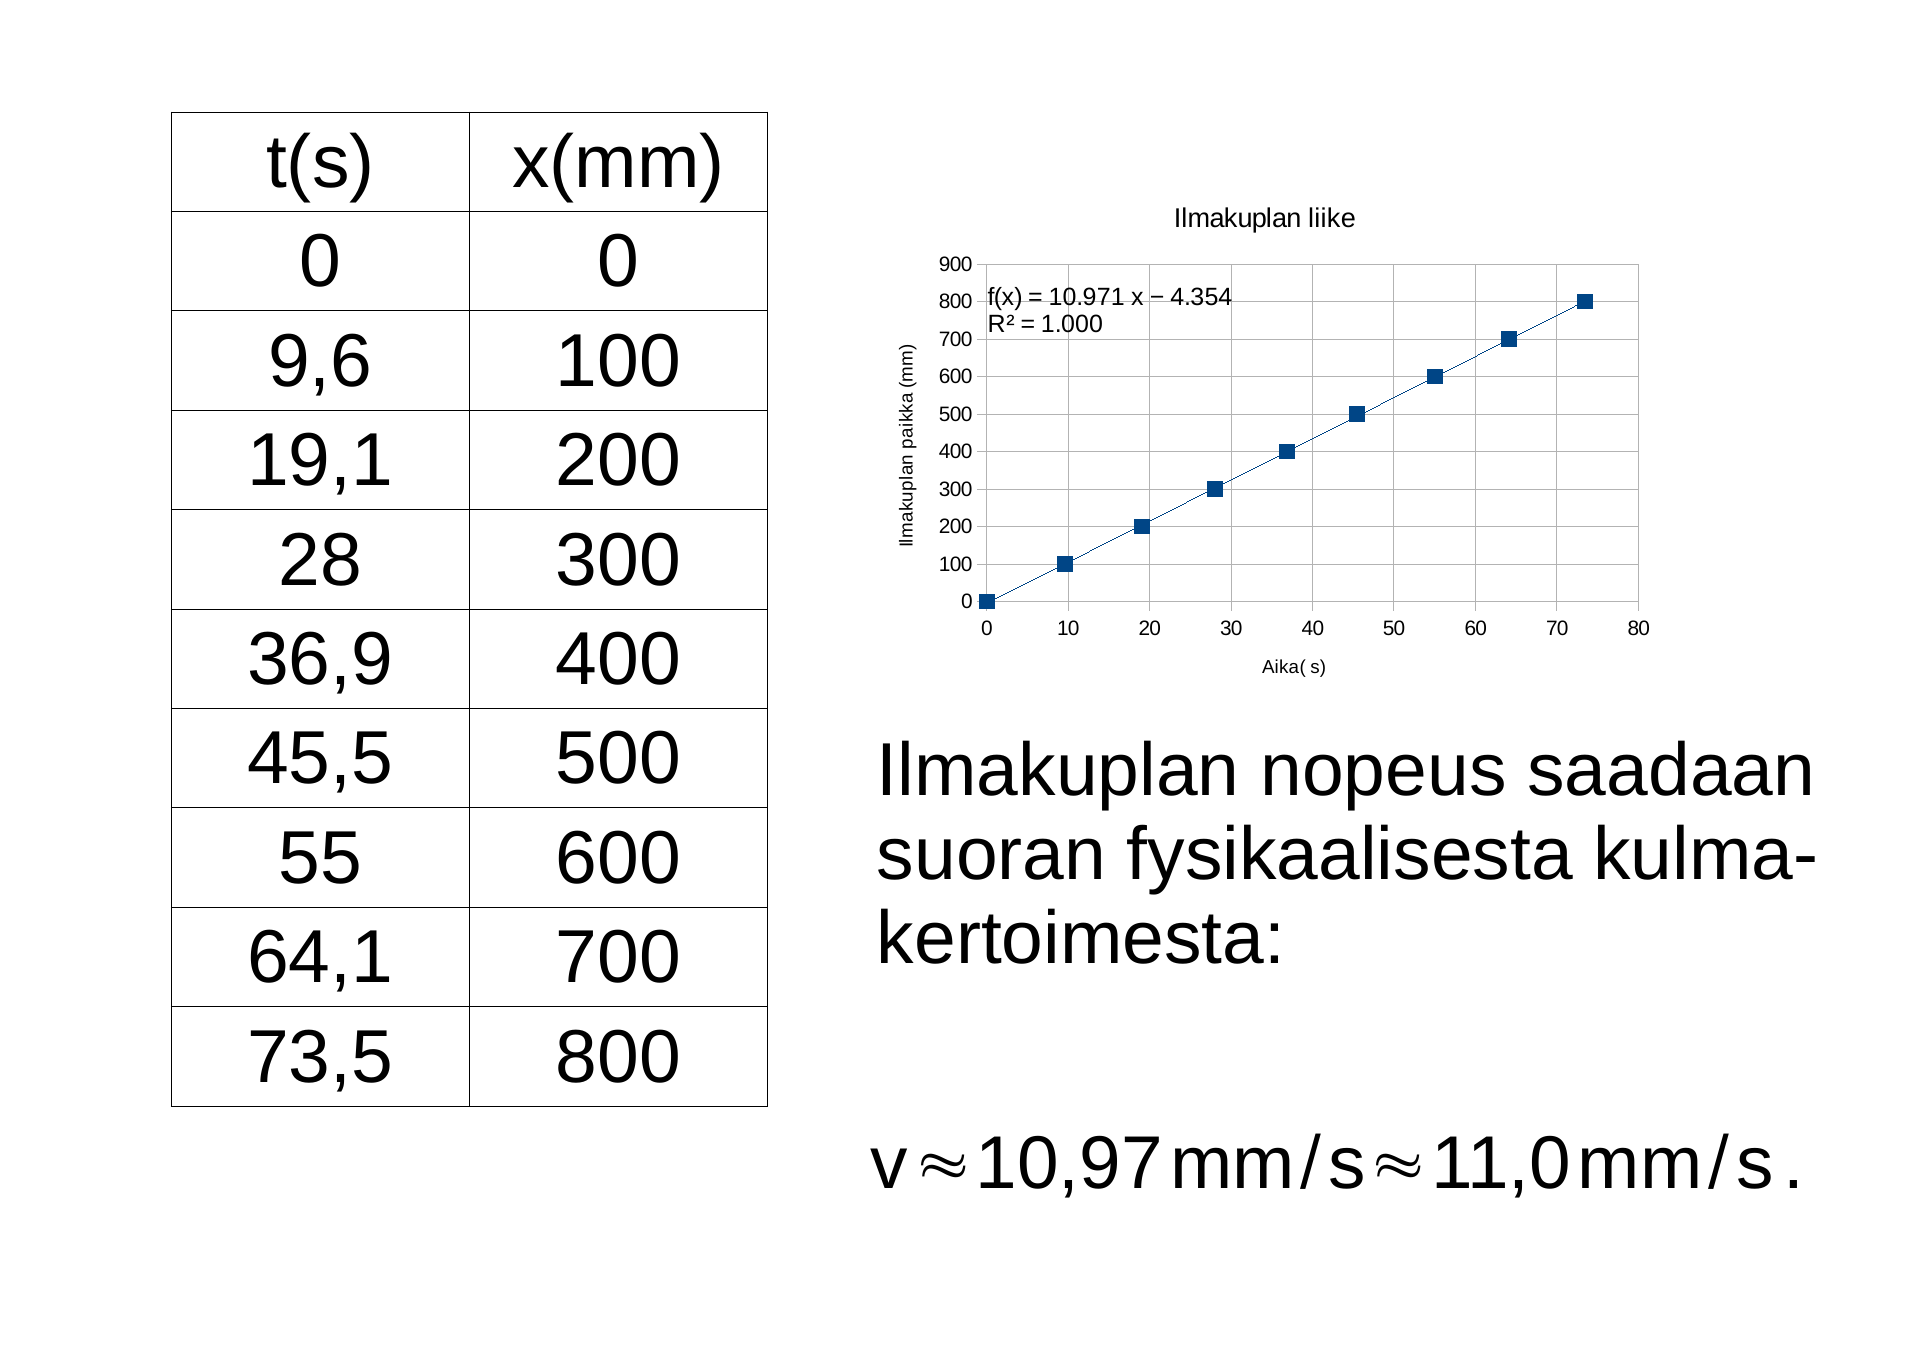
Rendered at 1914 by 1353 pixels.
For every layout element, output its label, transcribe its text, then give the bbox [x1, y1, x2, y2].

text_box Ilmakuplan nopeus saadaan suoran fysikaalisesta kulma- kertoimesta: [862, 720, 1870, 1198]
table_cell 400 [470, 610, 767, 708]
table_cell 36,9 [172, 610, 469, 708]
table_cell 300 [470, 510, 767, 609]
chart [863, 177, 1666, 709]
table_cell 55 [172, 808, 469, 907]
table_cell 73,5 [172, 1007, 469, 1106]
table_cell 28 [172, 510, 469, 609]
table_cell 200 [470, 411, 767, 509]
table_cell 100 [470, 311, 767, 410]
table_cell 19,1 [172, 411, 469, 509]
table_cell 64,1 [172, 908, 469, 1006]
table_cell 800 [470, 1007, 767, 1106]
table_cell 500 [470, 709, 767, 807]
table_cell 0 [470, 212, 767, 310]
table_cell 45,5 [172, 709, 469, 807]
table_header x(mm) [470, 113, 767, 211]
table_header t(s) [172, 113, 469, 211]
table_cell 600 [470, 808, 767, 907]
table_cell 700 [470, 908, 767, 1006]
table_cell 9,6 [172, 311, 469, 410]
chart [862, 1121, 1810, 1205]
table_cell 0 [172, 212, 469, 310]
